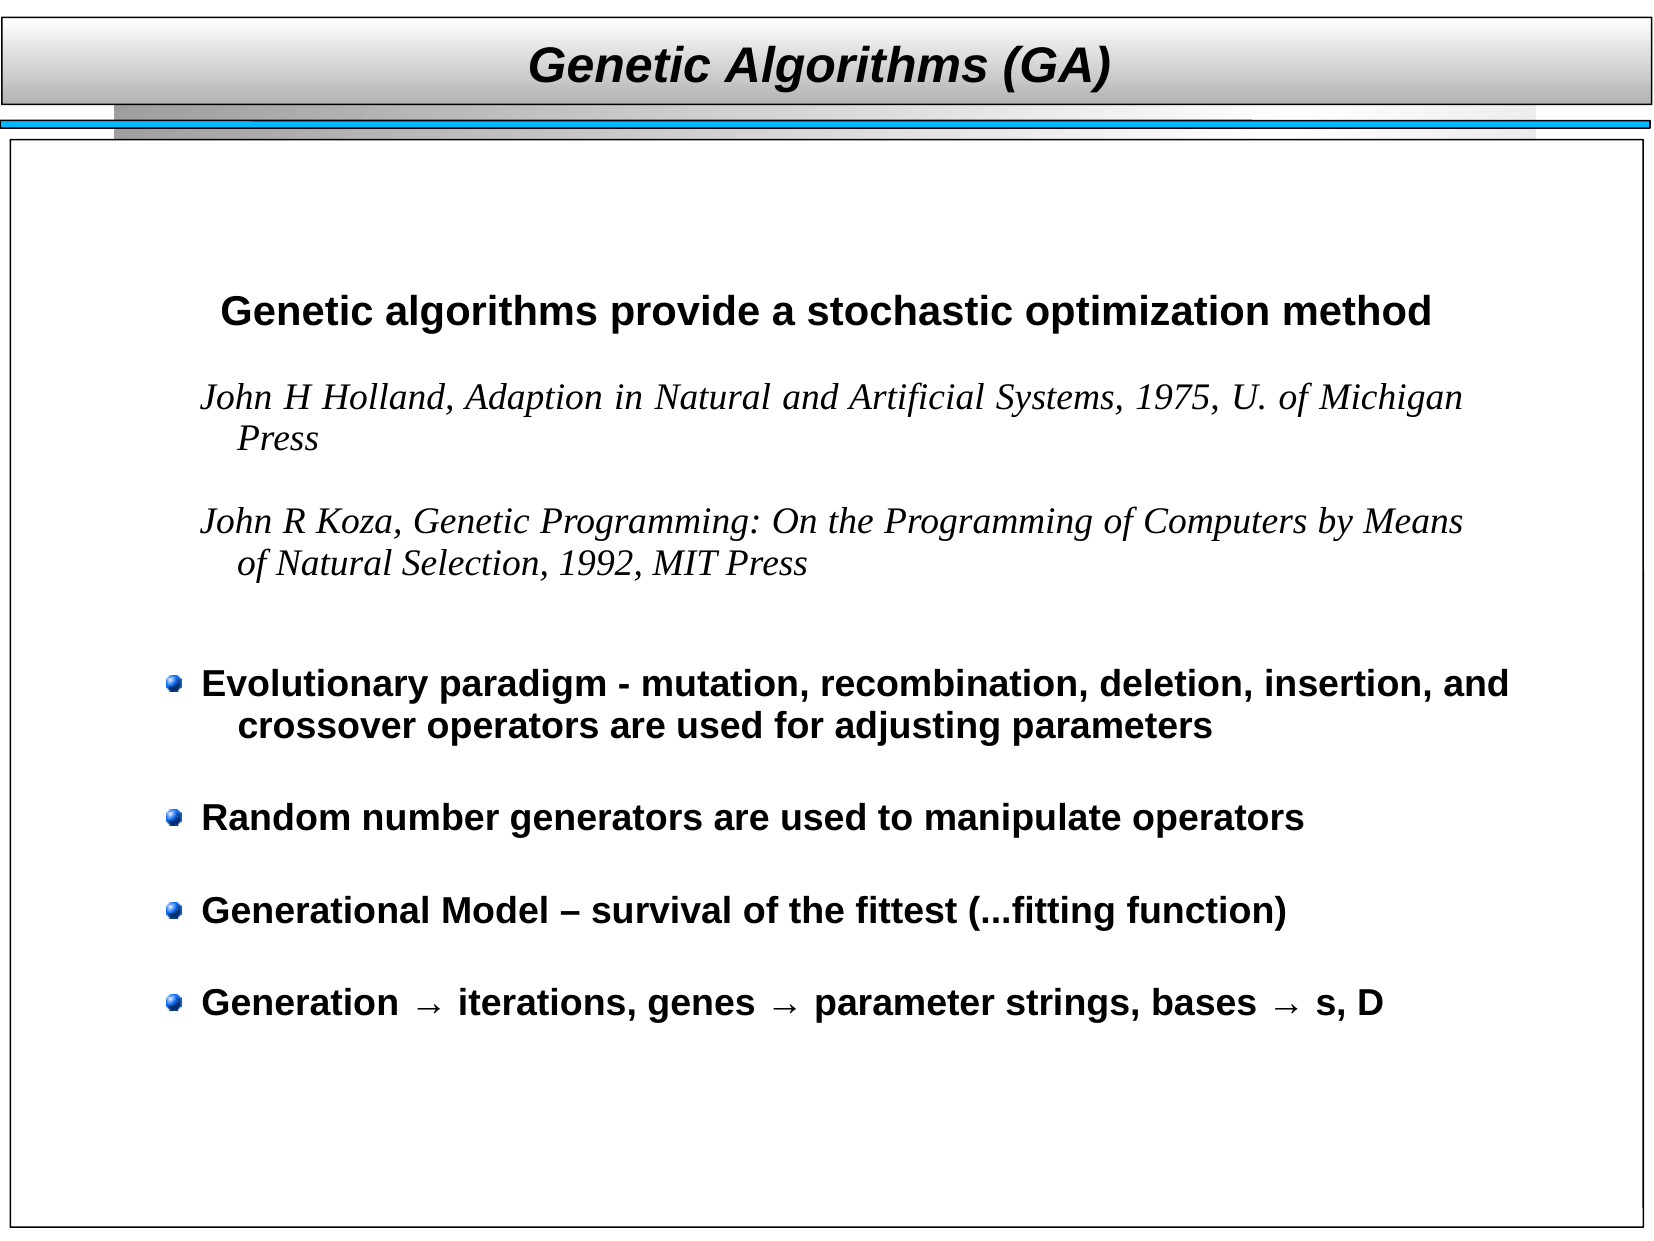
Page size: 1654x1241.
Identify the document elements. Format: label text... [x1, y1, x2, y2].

text_box Genetic algorithms provide a stochastic optimization method John H Holland, Adaption in Natural and Artificial Systems, 1975, U. of Michigan Press John R Koza, Genetic Programming: On the Programming of Computers by Means of Natural Selection, 1992, MIT Press Evolutionary paradigm - mutation, recombination, deletion, insertion, and crossover operators are used for adjusting parameters Random number generators are used to manipulate operators Generational Model – survival of the fittest (...fitting function) Generation → iterations, genes → parameter strings, bases → s, D [114, 280, 1540, 1053]
text_box Genetic Algorithms (GA) [1, 17, 1652, 105]
text_box [0, 120, 1651, 129]
text_box [10, 139, 1644, 1228]
